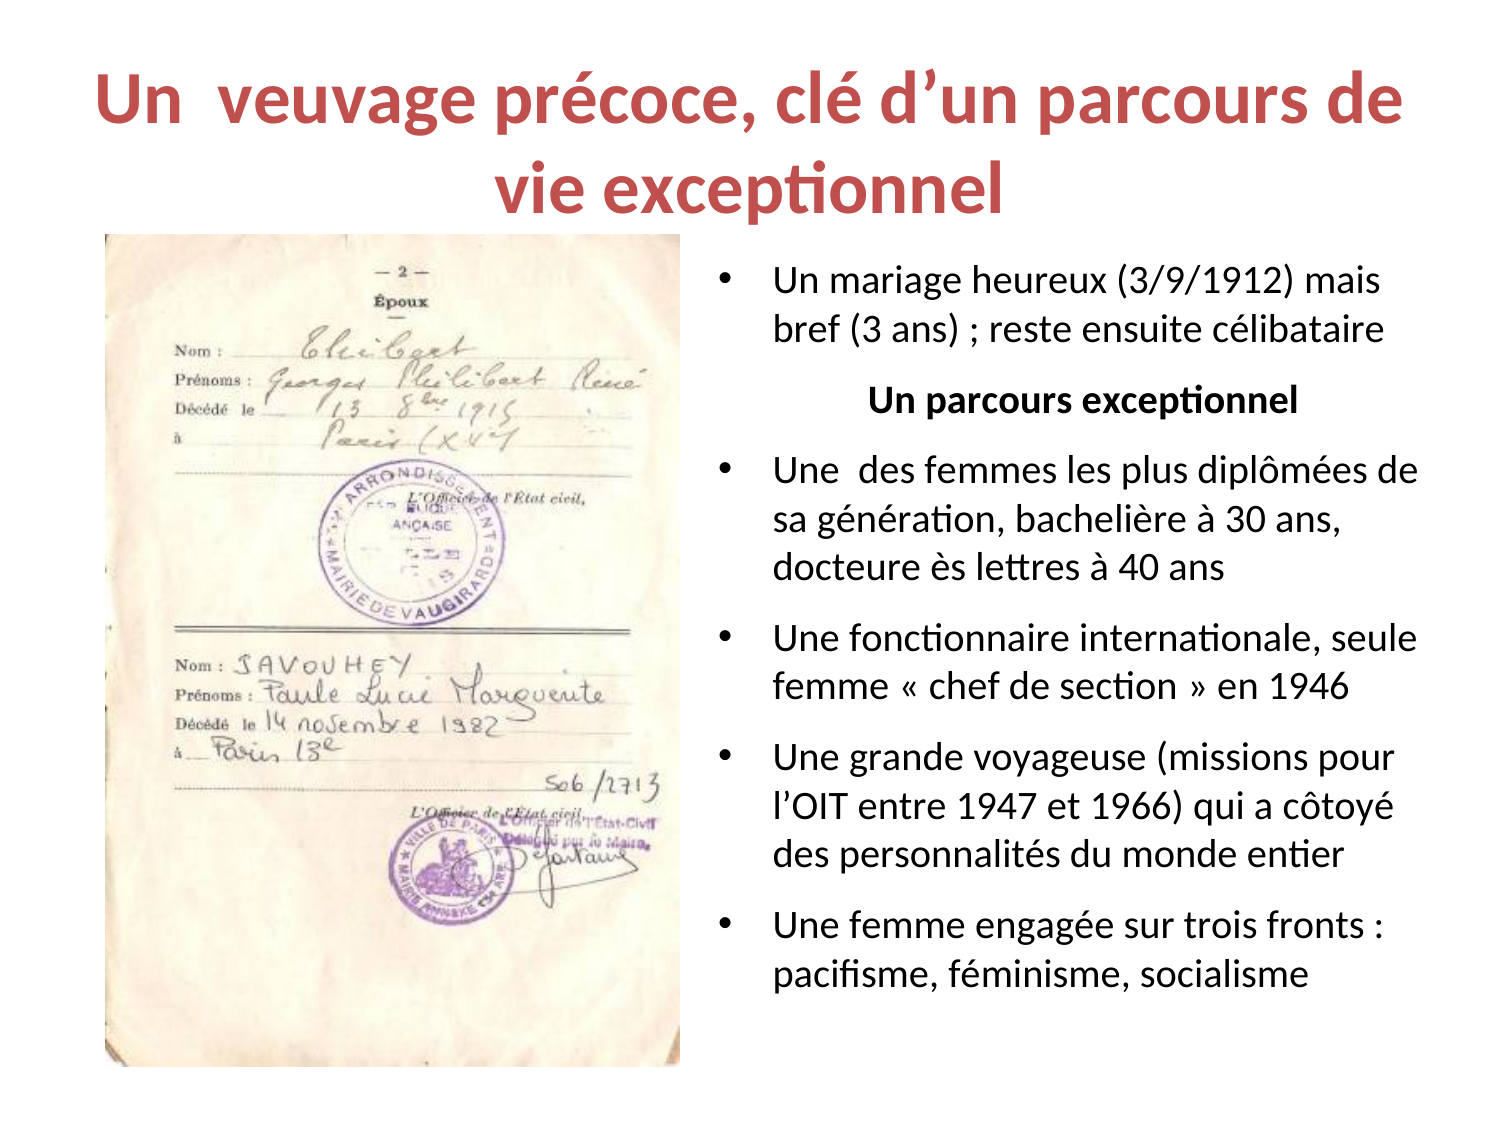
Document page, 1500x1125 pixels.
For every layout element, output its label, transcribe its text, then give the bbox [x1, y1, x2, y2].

picture [105, 234, 680, 1067]
title Un veuvage précoce, clé d’un parcours de vie exceptionnel [75, 45, 1426, 233]
list Un mariage heureux (3/9/1912) mais bref (3 ans) ; reste ensuite célibataire Un parcours exceptionnel Une des femmes les plus diplômées de sa génération, bachelière à 30 ans, docteure ès lettres à 40 ans Une fonctionnaire internationale, seule femme « chef de section » en 1946 Une grande voyageuse (missions pour l’OIT entre 1947 et 1966) qui a côtoyé des personnalités du monde entier Une femme engagée sur trois fronts : pacifisme, féminisme, socialisme [703, 246, 1465, 1005]
